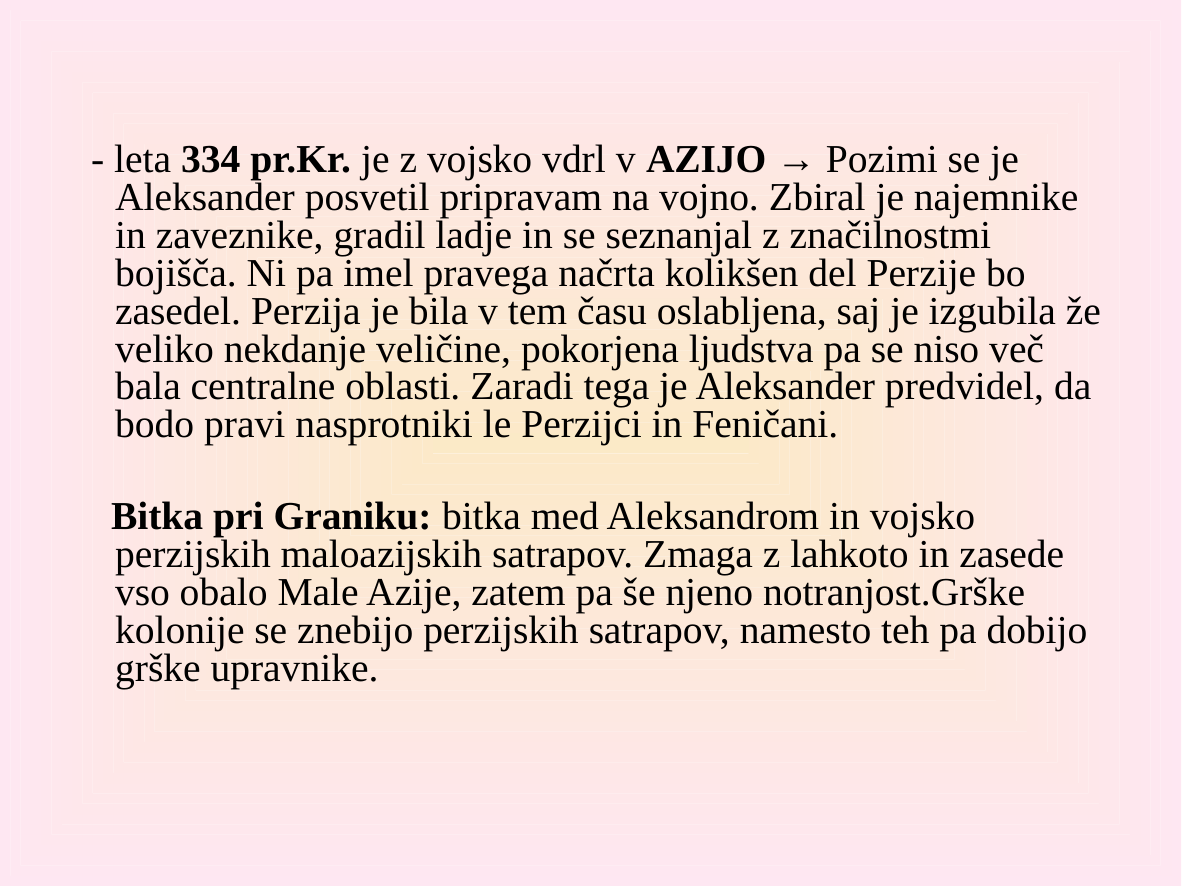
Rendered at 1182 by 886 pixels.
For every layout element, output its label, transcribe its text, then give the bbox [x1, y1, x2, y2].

list - leta 334 pr.Kr. je z vojsko vdrl v AZIJO → Pozimi se je Aleksander posvetil pripravam na vojno. Zbiral je najemnike in zaveznike, gradil ladje in se seznanjal z značilnostmi bojišča. Ni pa imel pravega načrta kolikšen del Perzije bo zasedel. Perzija je bila v tem času oslabljena, saj je izgubila že veliko nekdanje veličine, pokorjena ljudstva pa se niso več bala centralne oblasti. Zaradi tega je Aleksander predvidel, da bodo pravi nasprotniki le Perzijci in Feničani. Bitka pri Graniku: bitka med Aleksandrom in vojsko perzijskih maloazijskih satrapov. Zmaga z lahkoto in zasede vso obalo Male Azije, zatem pa še njeno notranjost.Grške kolonije se znebijo perzijskih satrapov, namesto teh pa dobijo grške upravnike. [59, 135, 1123, 713]
